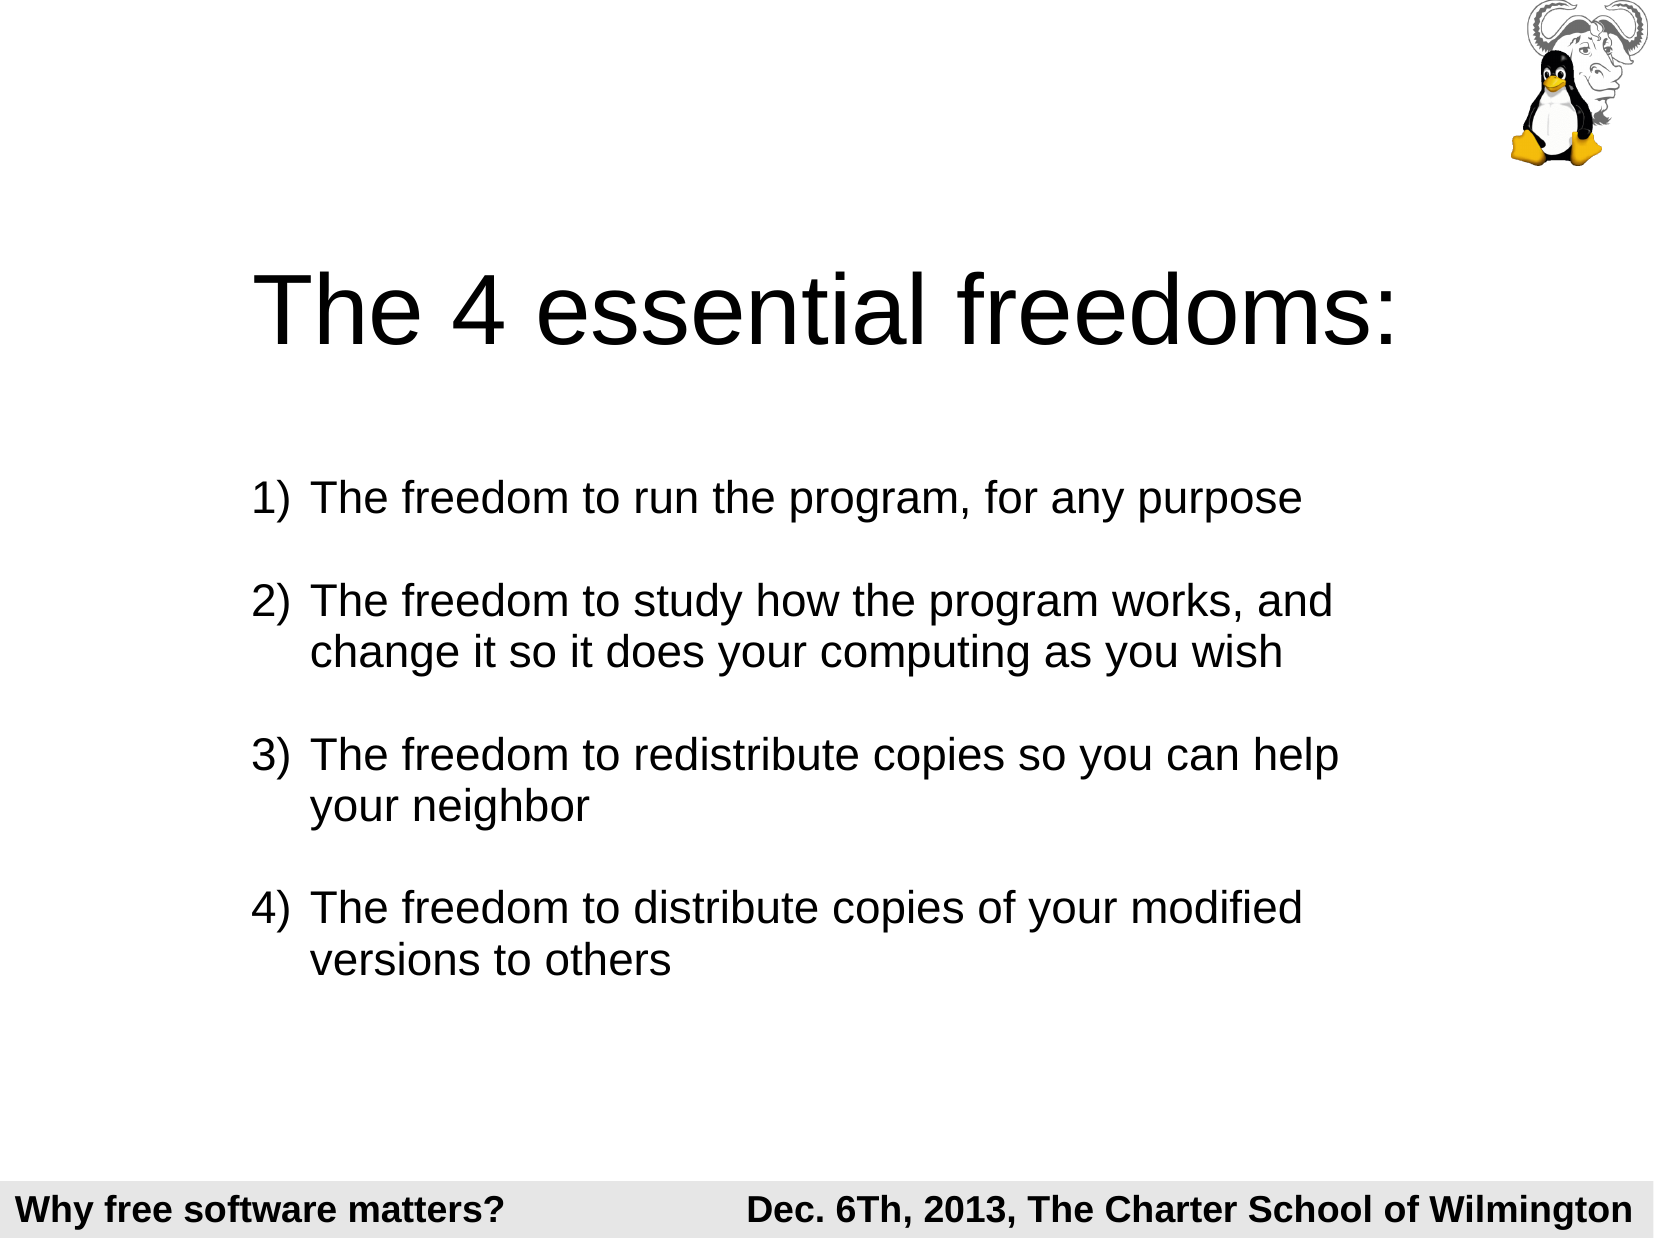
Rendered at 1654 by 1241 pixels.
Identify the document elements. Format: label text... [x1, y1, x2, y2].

title The 4 essential freedoms: [79, 236, 1574, 385]
text_box The freedom to run the program, for any purpose The freedom to study how the program works, and change it so it does your computing as you wish The freedom to redistribute copies so you can help your neighbor The freedom to distribute copies of your modified versions to others [236, 464, 1418, 993]
text_box Why free software matters? Dec. 6Th, 2013, The Charter School of Wilmington [0, 1181, 1654, 1238]
picture [1511, 0, 1648, 166]
